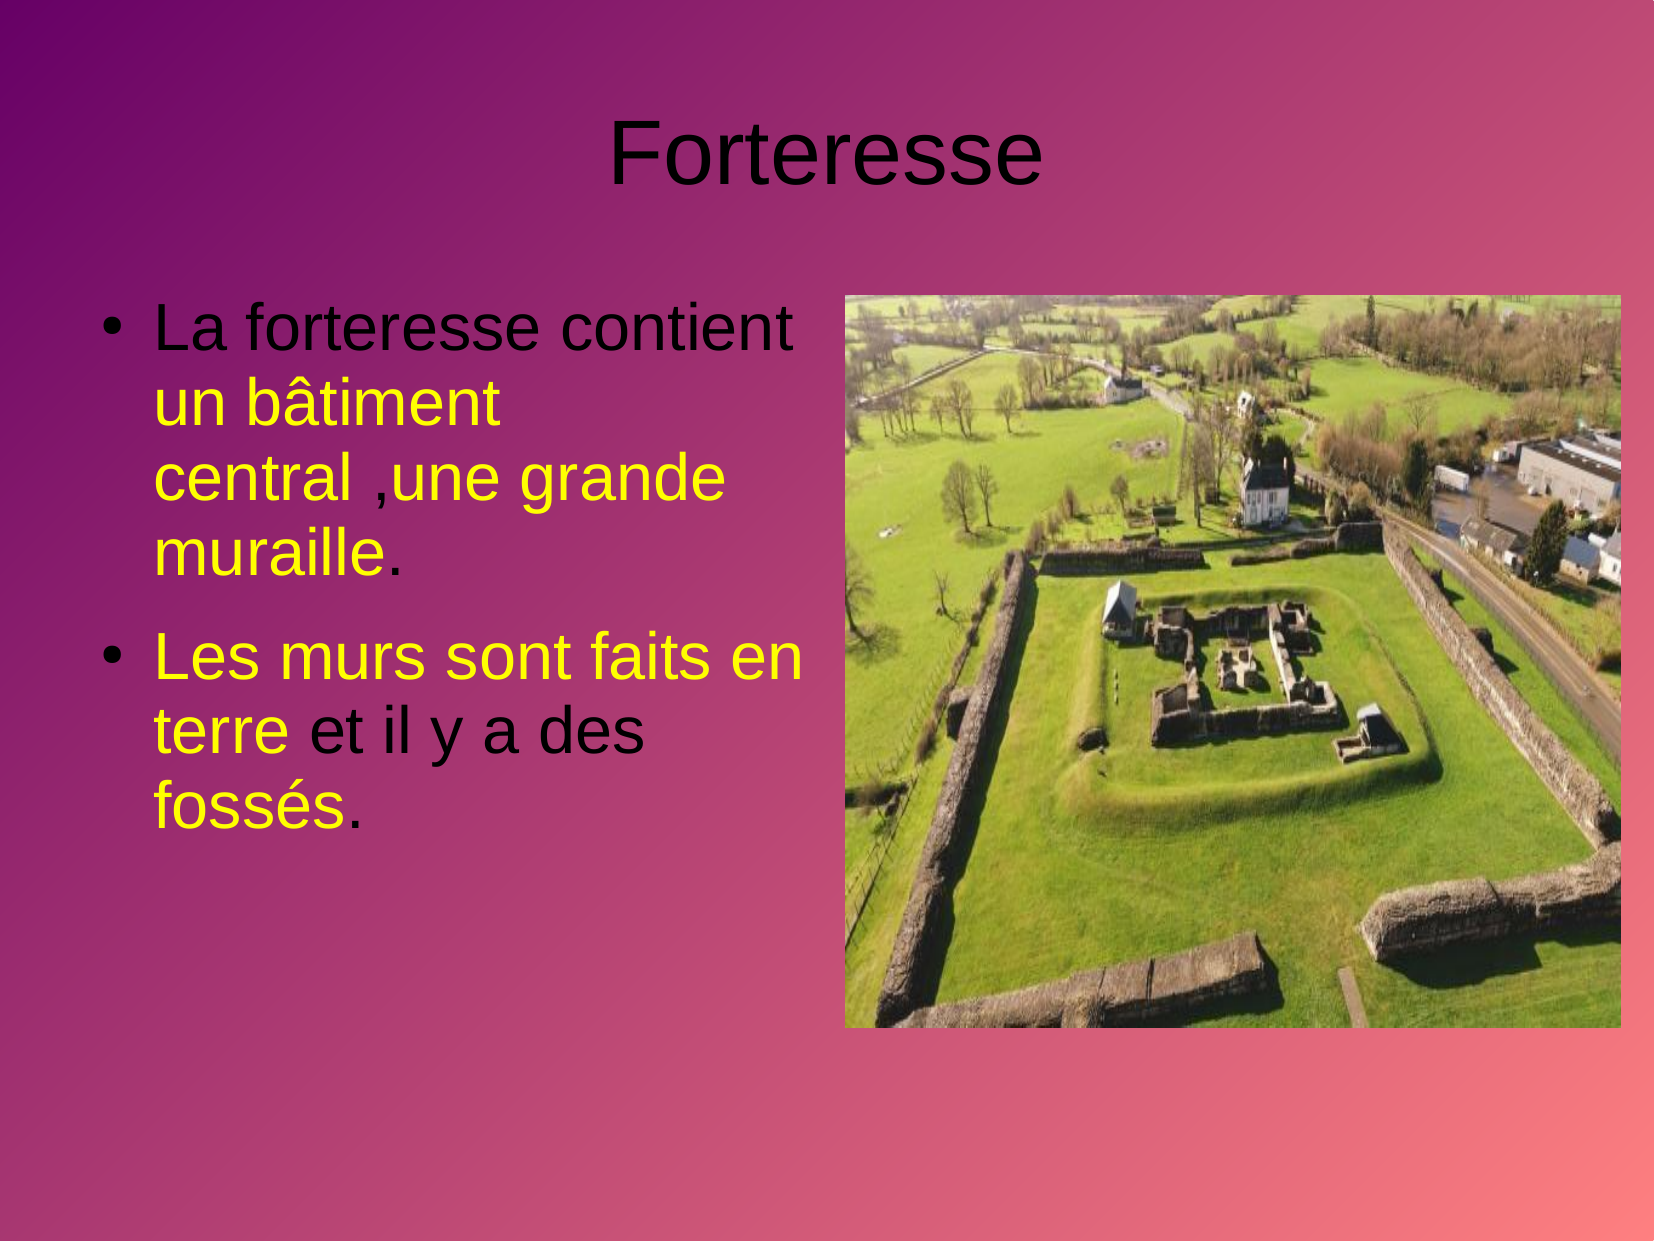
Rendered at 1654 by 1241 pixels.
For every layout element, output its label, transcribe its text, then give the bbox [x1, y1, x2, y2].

title Forteresse [82, 49, 1571, 257]
picture [845, 295, 1621, 1028]
list La forteresse contient un bâtiment central ,une grande muraille. Les murs sont faits en terre et il y a des fossés. [82, 290, 809, 1010]
